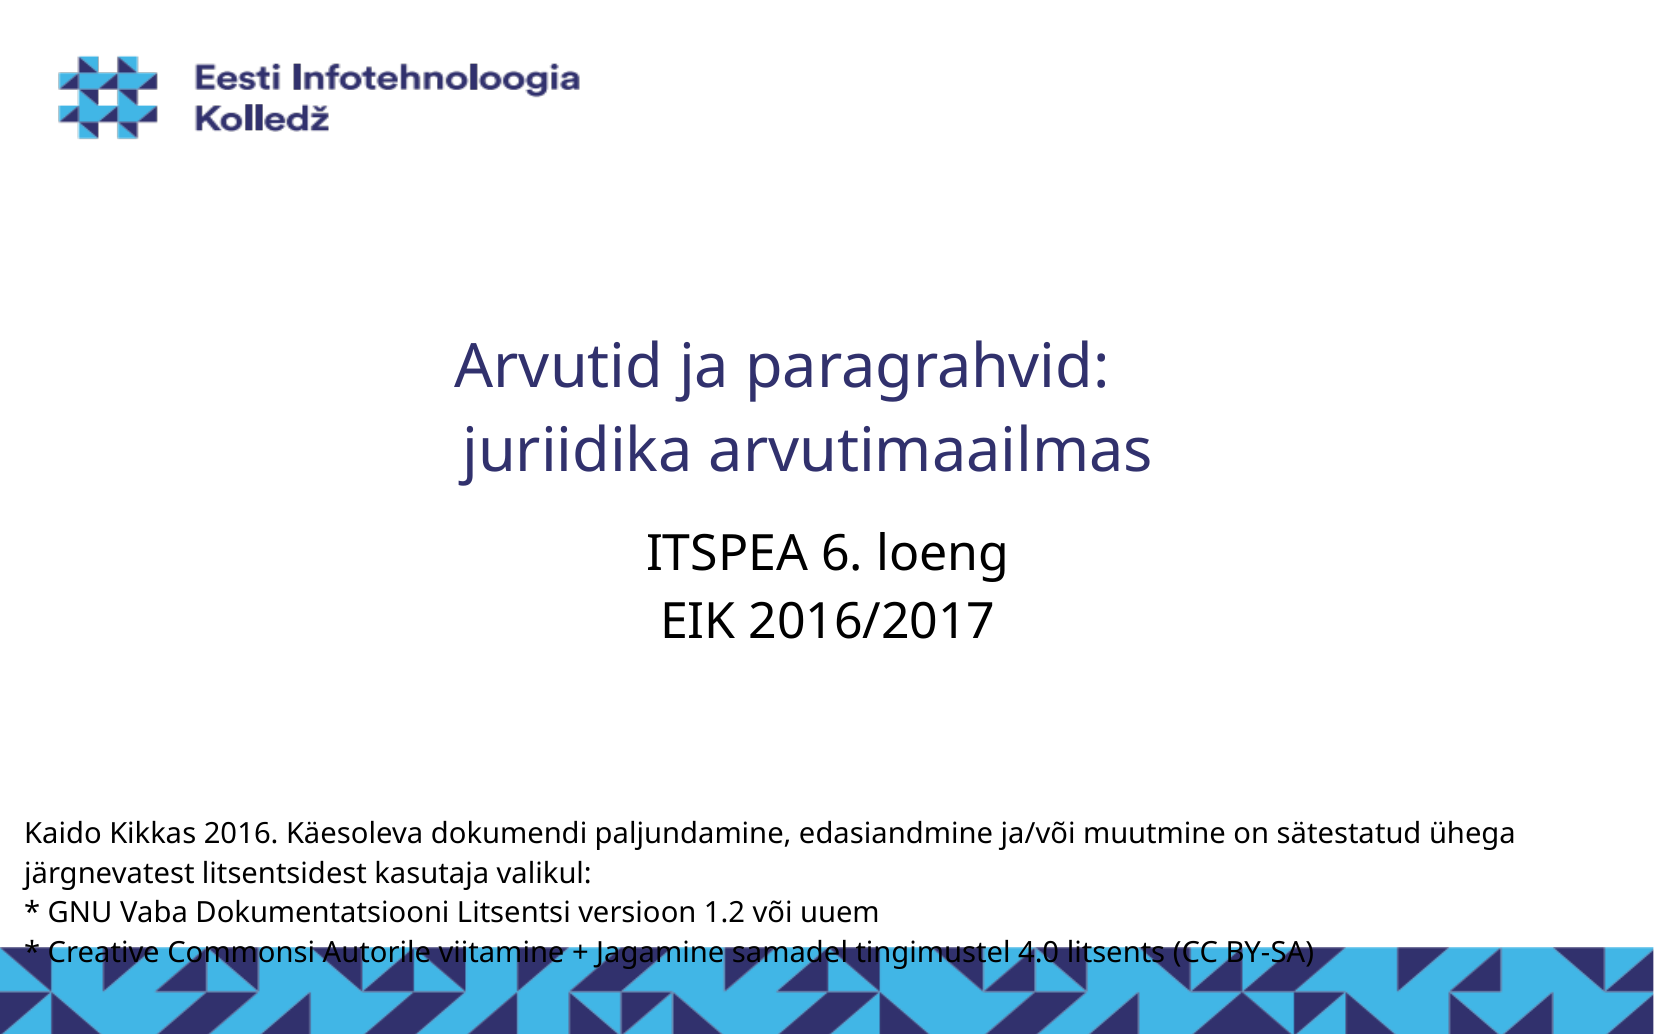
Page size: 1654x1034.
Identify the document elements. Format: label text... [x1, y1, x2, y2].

subtitle ITSPEA 6. loeng EIK 2016/2017 [259, 518, 1396, 651]
title Arvutid ja paragrahvid: juriidika arvutimaailmas [222, 319, 1359, 493]
text_box Kaido Kikkas 2016. Käesoleva dokumendi paljundamine, edasiandmine ja/või muutmine on sätestatud ühega järgnevatest litsentsidest kasutaja valikul: * GNU Vaba Dokumentatsiooni Litsentsi versioon 1.2 või uuem * Creative Commonsi Autorile viitamine + Jagamine samadel tingimustel 4.0 litsents (CC BY-SA) [9, 804, 1548, 957]
